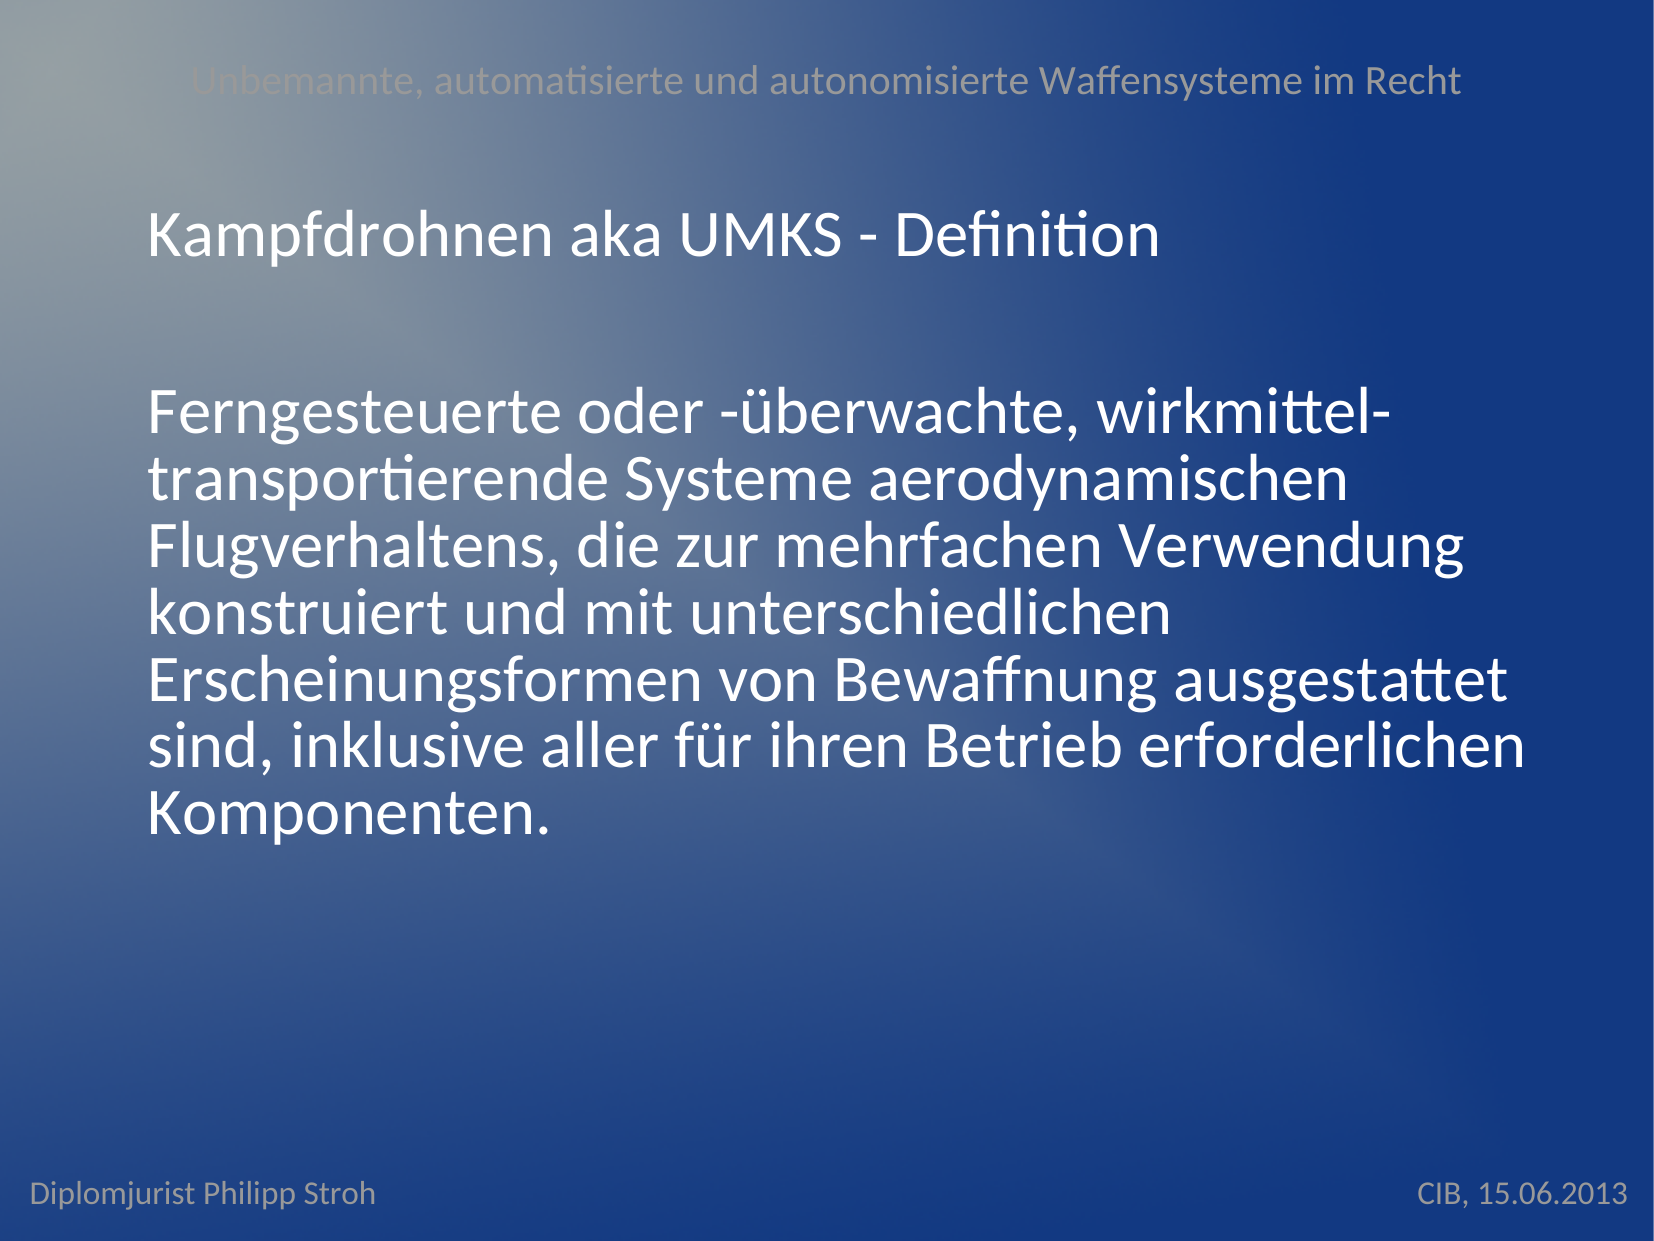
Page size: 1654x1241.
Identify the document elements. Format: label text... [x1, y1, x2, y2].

title Unbemannte, automatisierte und autonomisierte Waffensysteme im Recht [82, 49, 1571, 119]
title Diplomjurist Philipp Stroh [29, 1151, 414, 1241]
list Ferngesteuerte oder -überwachte, wirkmittel-transportierende Systeme aerodynamischen Flugverhaltens, die zur mehrfachen Verwendung konstruiert und mit unterschiedlichen Erscheinungsformen von Bewaffnung ausgestattet sind, inklusive aller für ihren Betrieb erforderlichen Komponenten. [76, 383, 1565, 991]
list Kampfdrohnen aka UMKS - Definition [76, 206, 1565, 325]
title CIB, 15.06.2013 [1417, 1151, 1654, 1241]
picture [0, 0, 1654, 1241]
